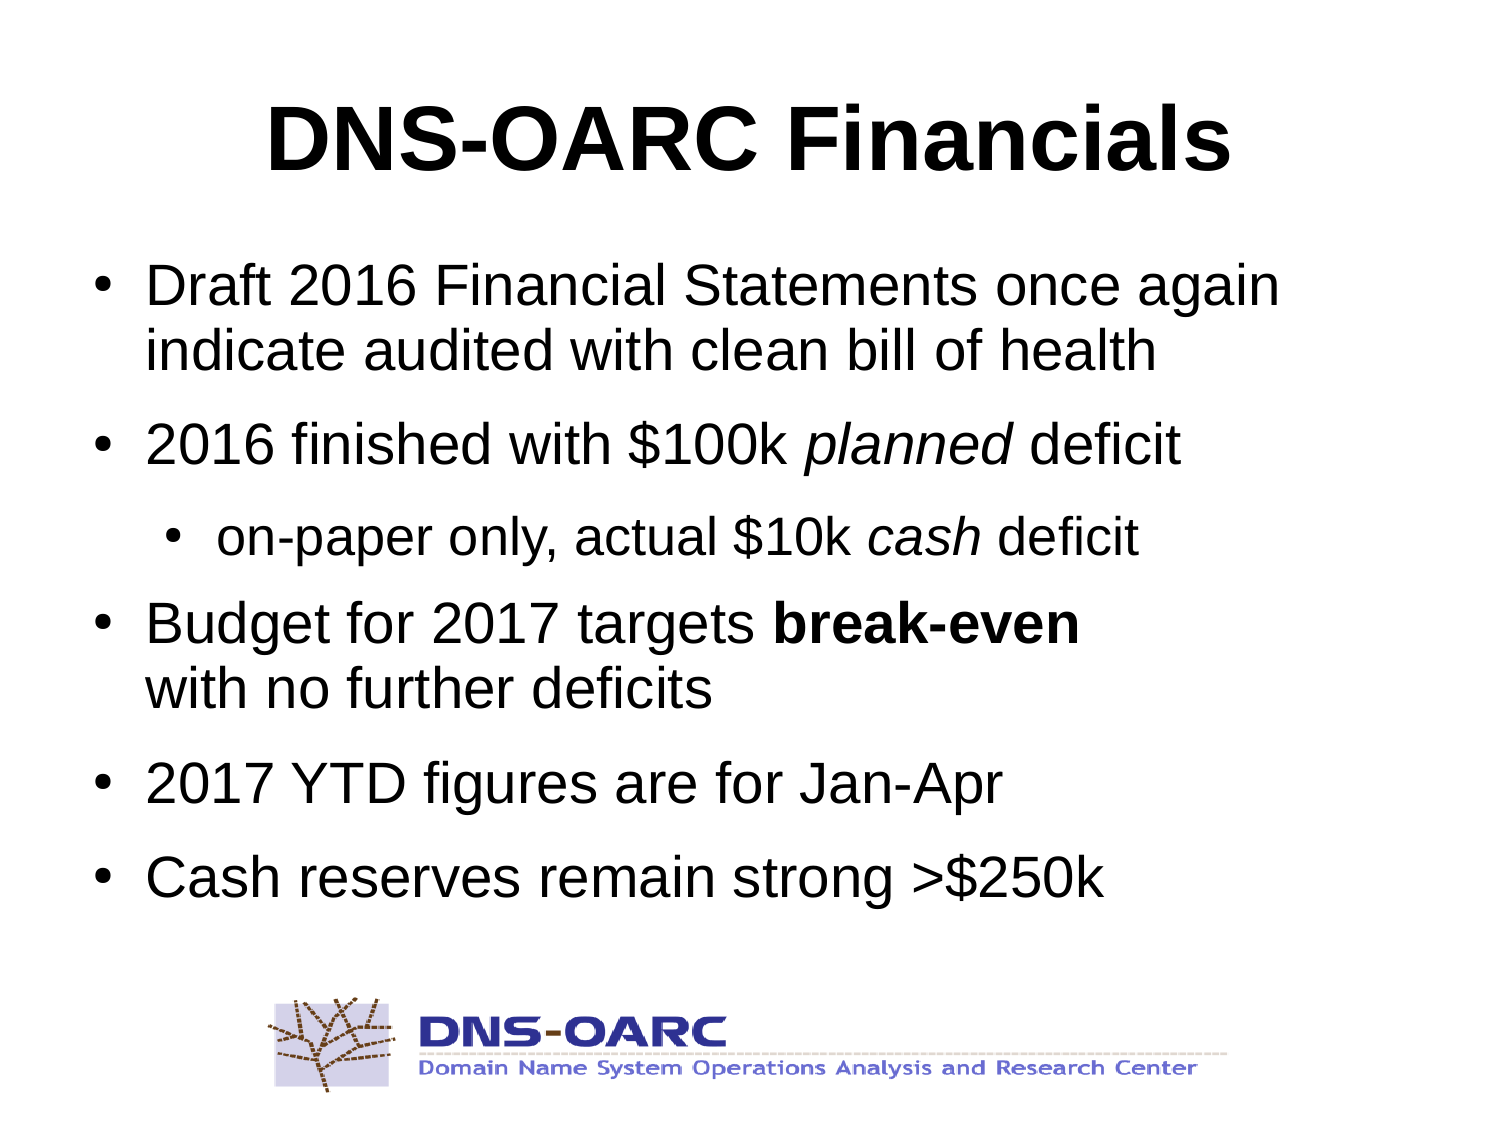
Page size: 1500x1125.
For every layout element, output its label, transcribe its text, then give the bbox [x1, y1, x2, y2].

chart [75, 221, 1426, 966]
list Draft 2016 Financial Statements once again indicate audited with clean bill of health 2016 finished with $100k planned deficit on-paper only, actual $10k cash deficit Budget for 2017 targets break-even with no further deficits 2017 YTD figures are for Jan-Apr Cash reserves remain strong >$250k [75, 252, 1425, 941]
picture [214, 991, 1259, 1099]
title DNS-OARC Financials [75, 44, 1425, 221]
